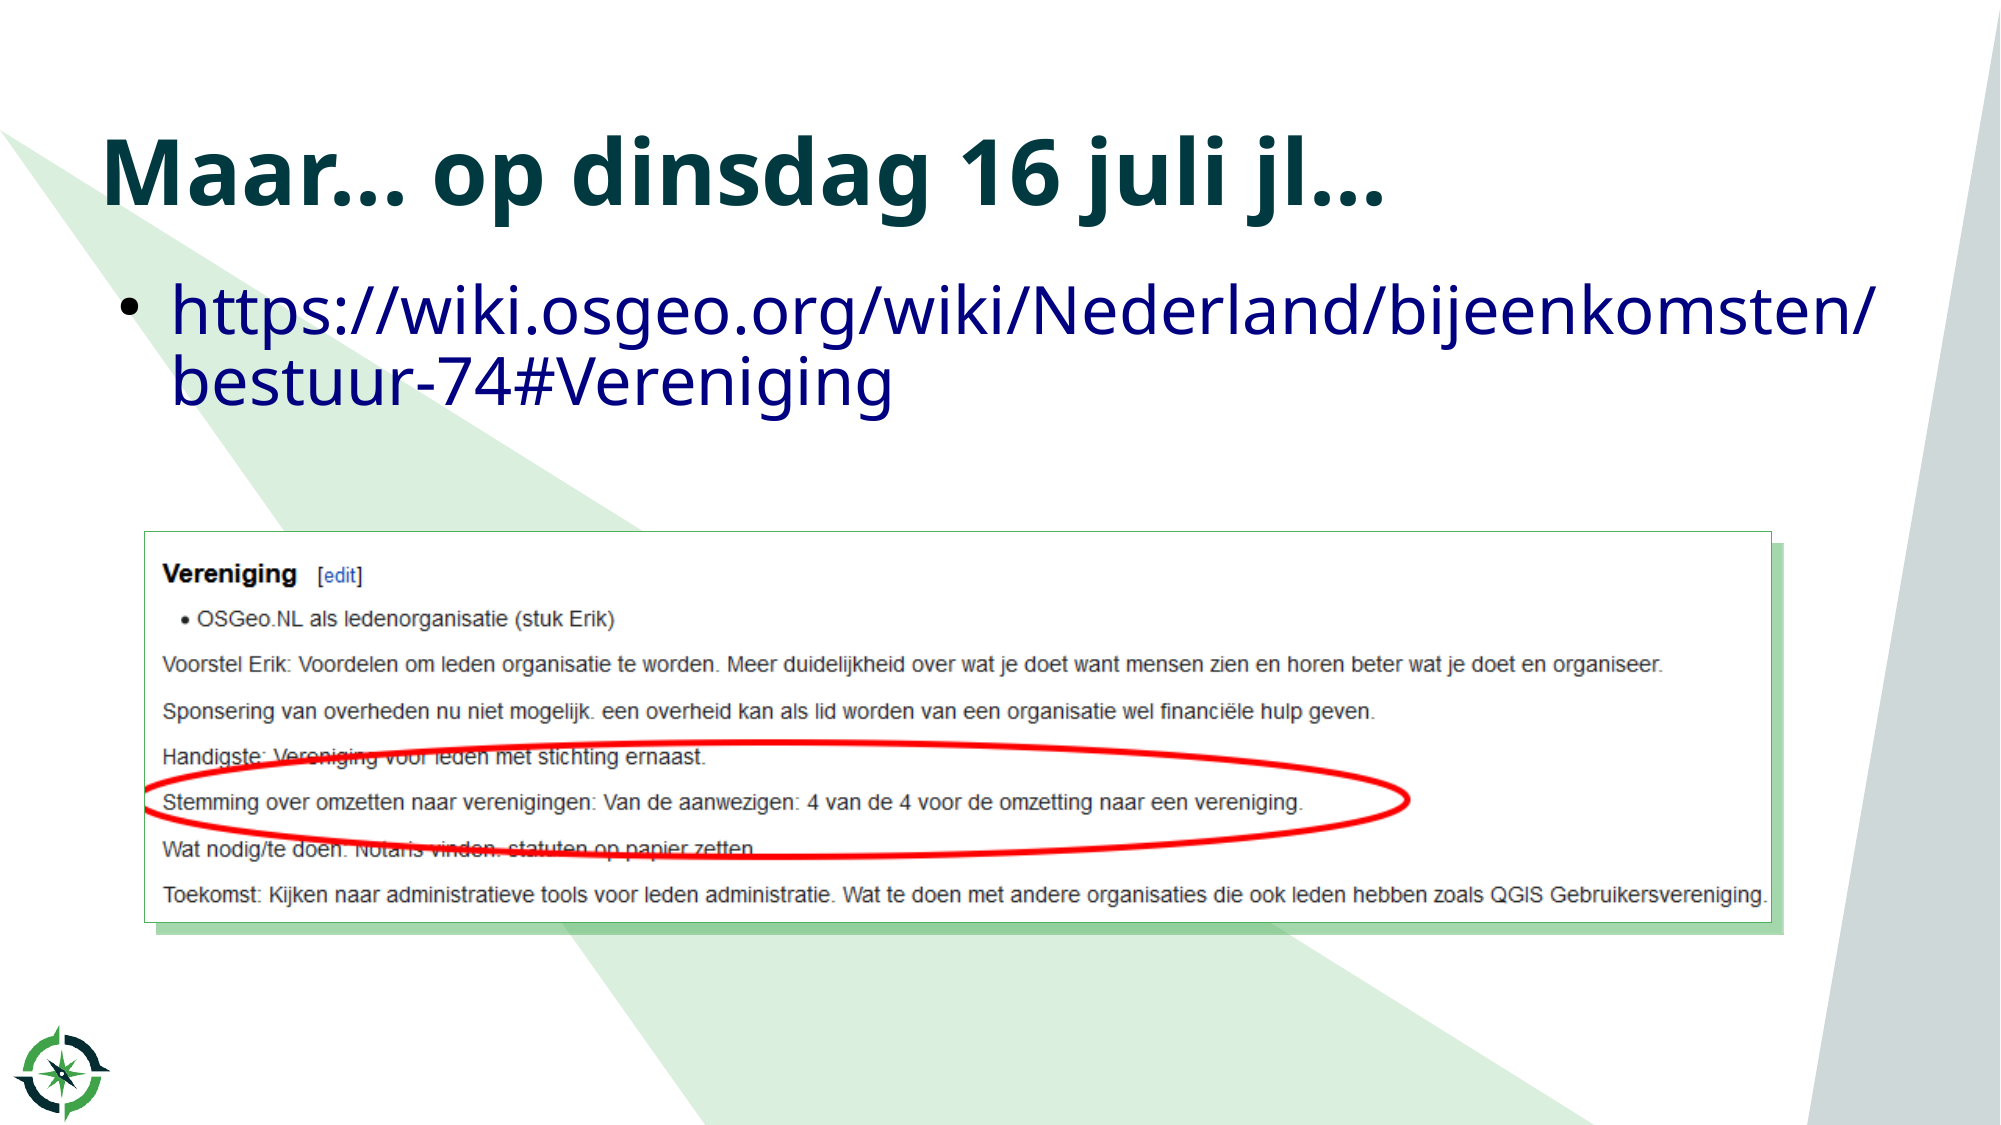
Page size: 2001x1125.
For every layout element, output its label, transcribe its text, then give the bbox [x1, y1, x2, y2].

picture [12, 1024, 111, 1123]
title Maar... op dinsdag 16 juli jl... [99, 44, 1900, 233]
picture [144, 531, 1772, 923]
list https://wiki.osgeo.org/wiki/Nederland/bijeenkomsten/bestuur-74#Vereniging [99, 263, 1900, 916]
